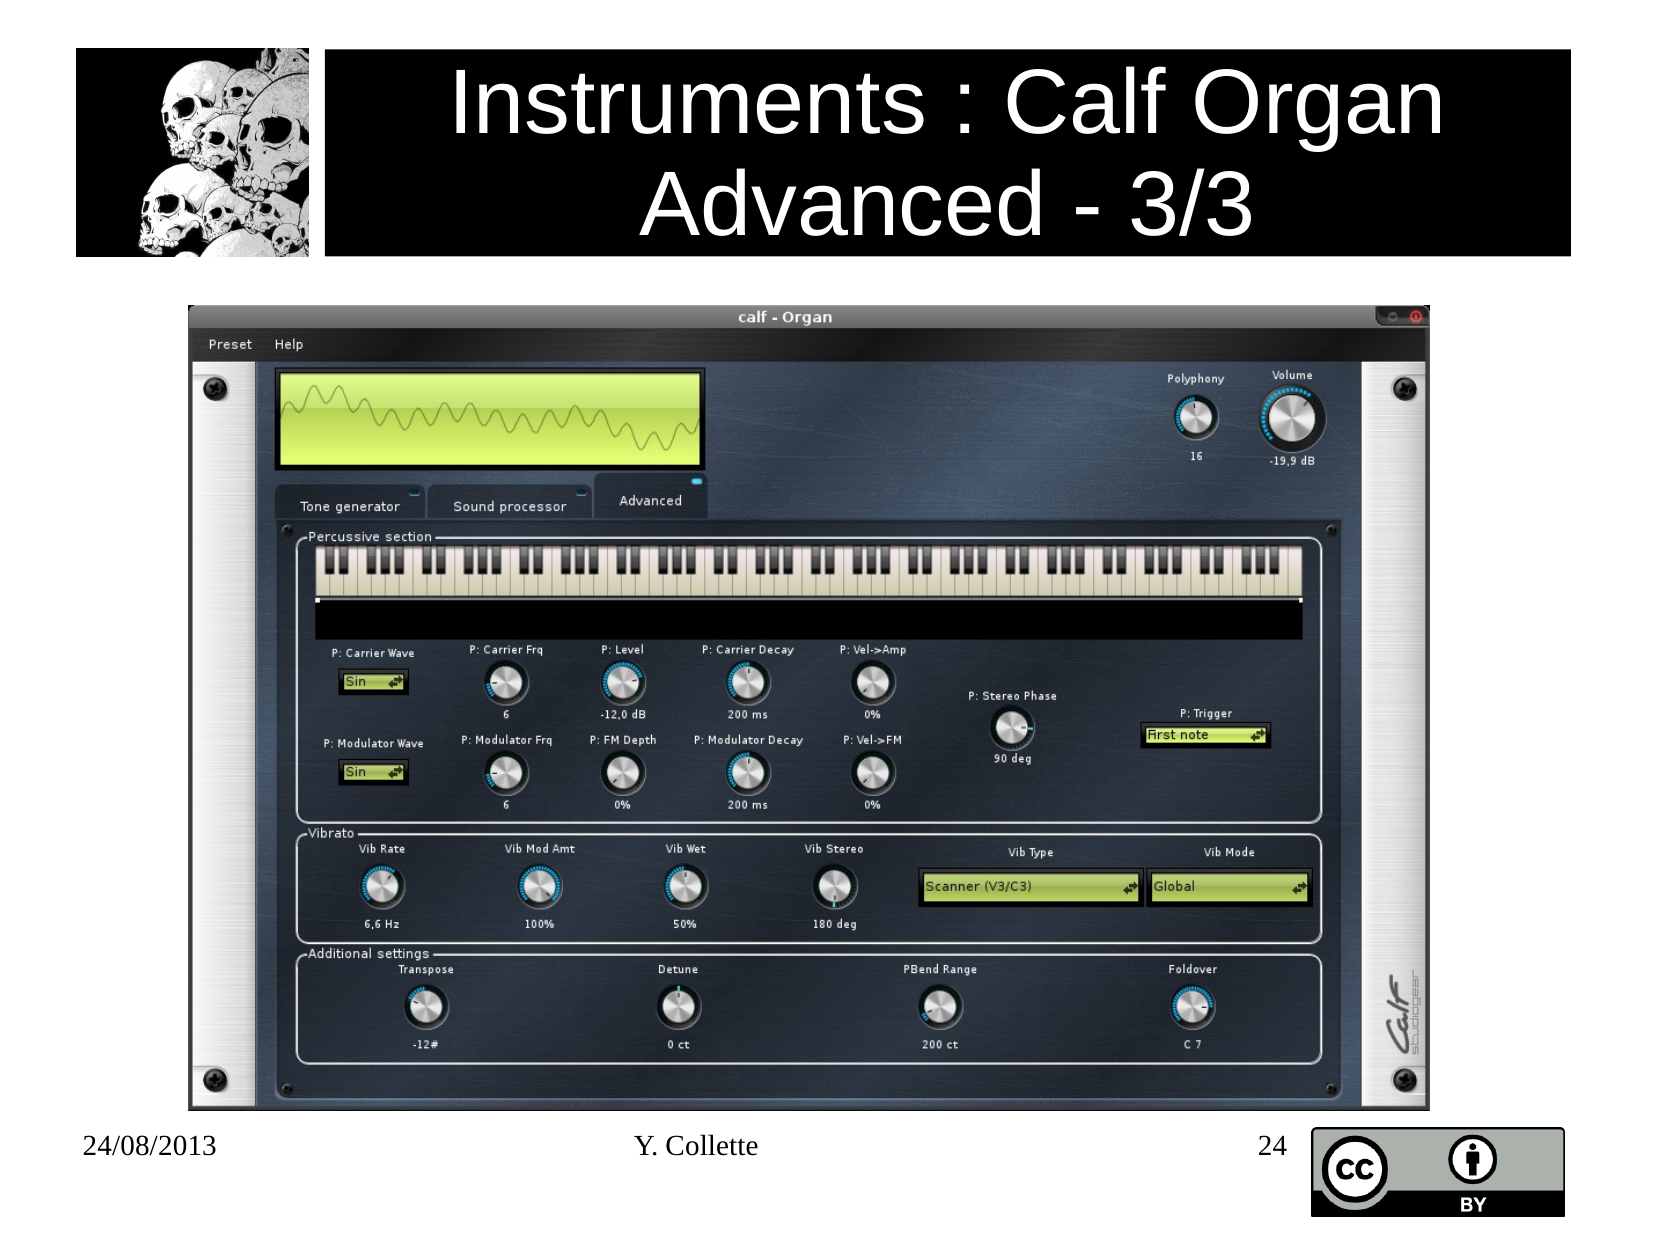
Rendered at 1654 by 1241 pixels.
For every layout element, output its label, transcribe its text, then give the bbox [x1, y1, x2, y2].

picture [76, 48, 309, 257]
picture [1311, 1127, 1565, 1217]
picture [188, 305, 1430, 1111]
title Instruments : Calf Organ Advanced - 3/3 [324, 49, 1571, 257]
